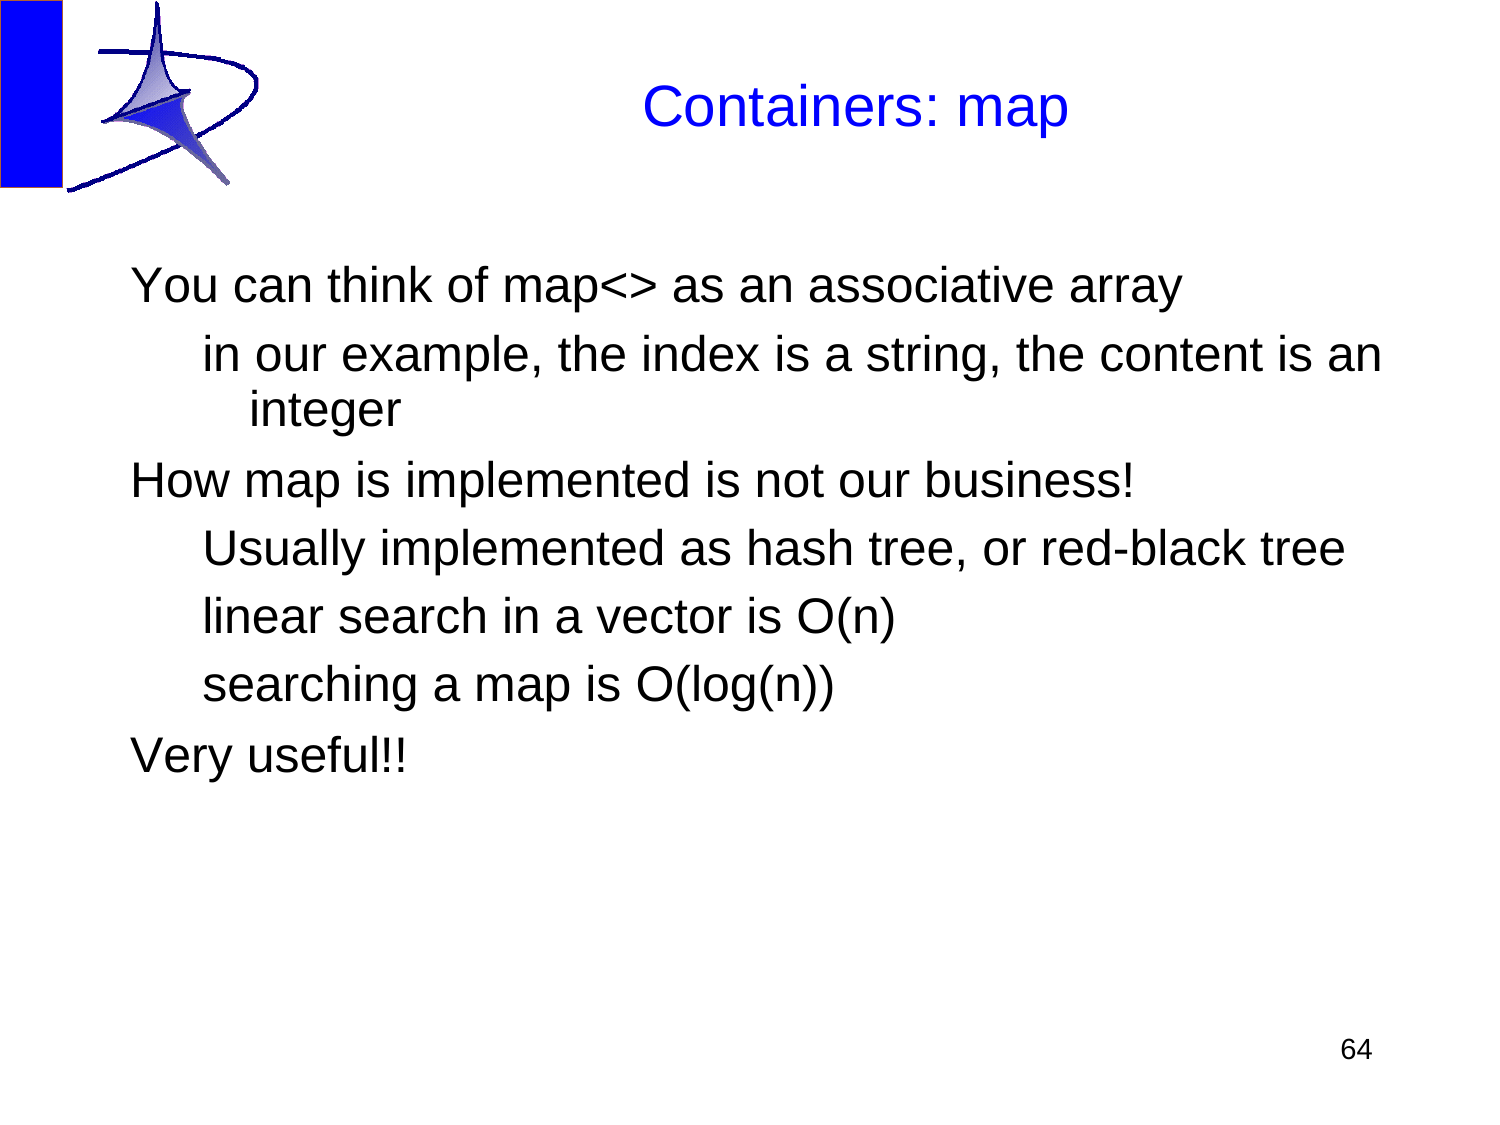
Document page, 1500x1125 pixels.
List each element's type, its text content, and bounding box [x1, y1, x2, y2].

title Containers: map [262, 24, 1450, 188]
list You can think of map<> as an associative array in our example, the index is a string, the content is an integer How map is implemented is not our business! Usually implemented as hash tree, or red-black tree linear search in a vector is O(n) searching a map is O(log(n)) Very useful!! [112, 249, 1450, 1001]
picture [62, 0, 263, 197]
